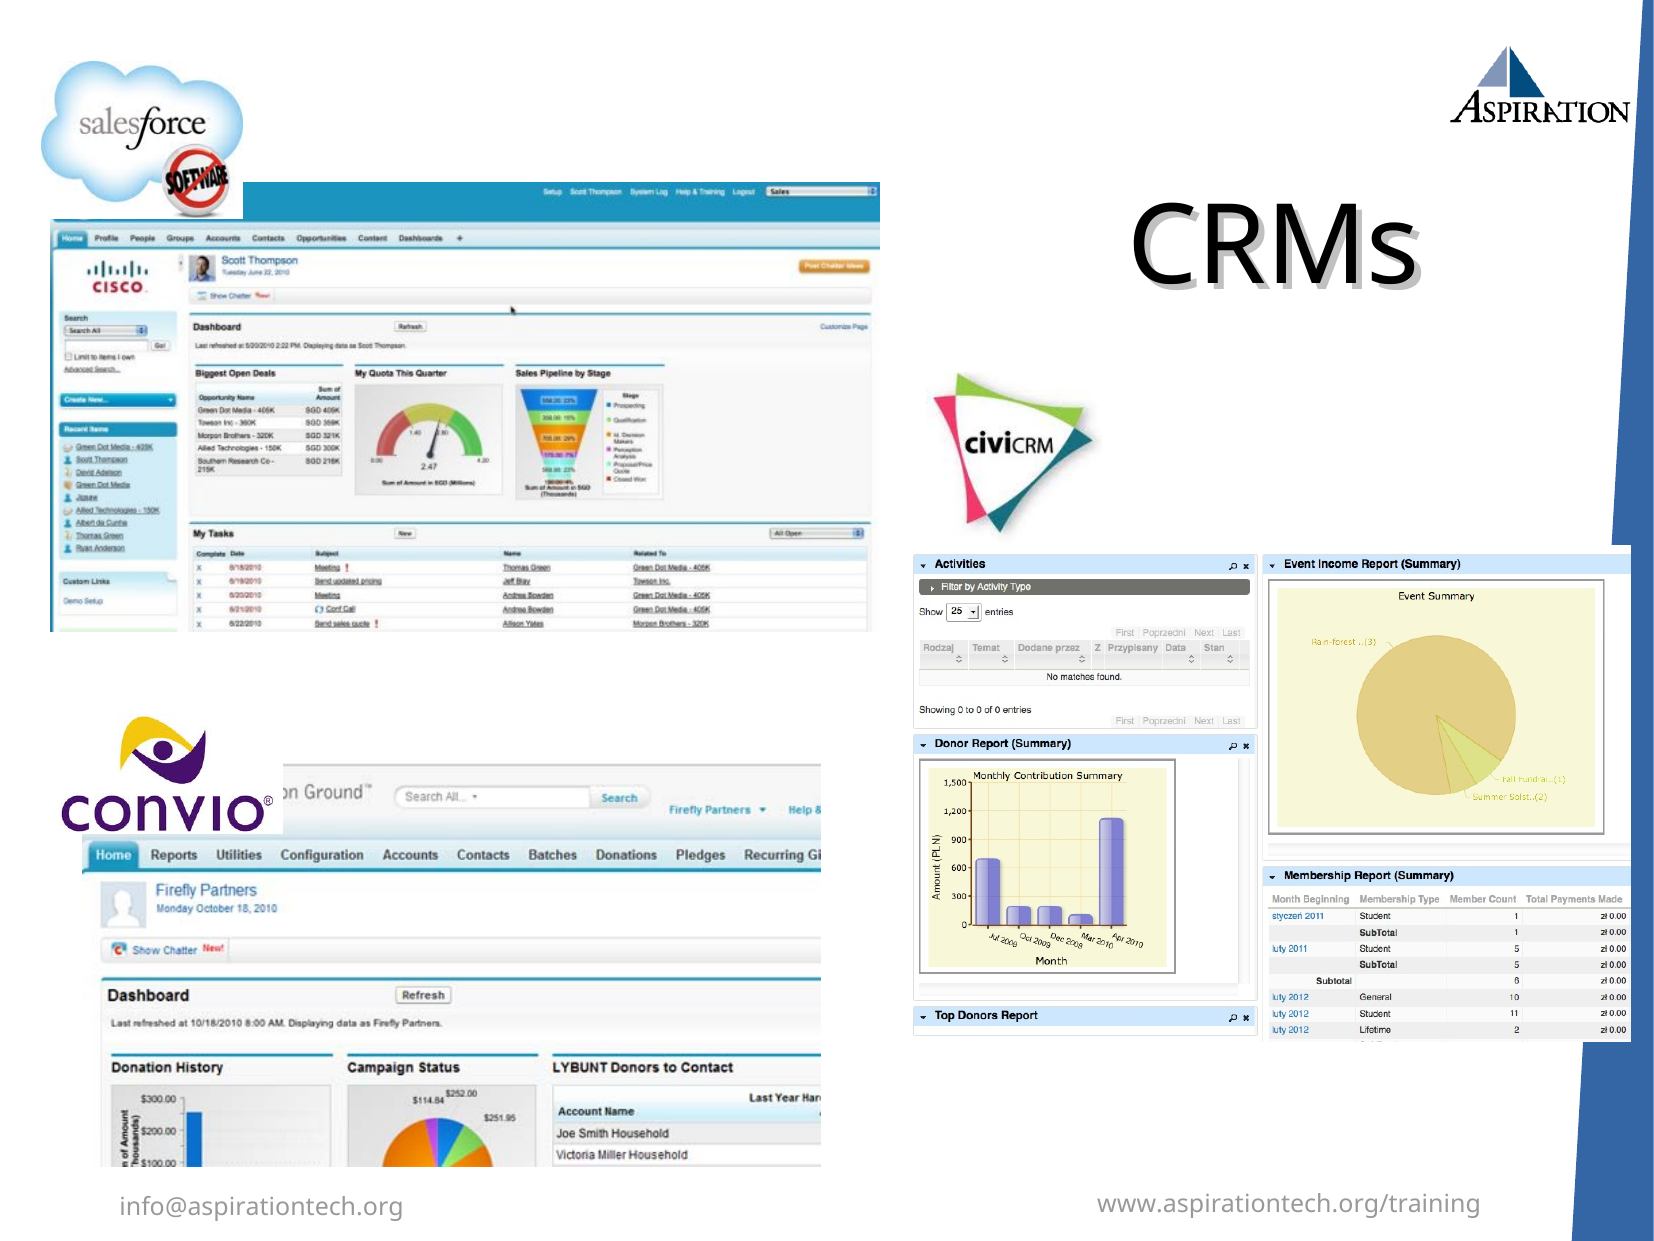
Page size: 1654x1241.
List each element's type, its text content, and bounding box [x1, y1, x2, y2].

picture [59, 714, 821, 1167]
picture [41, 61, 880, 632]
title CRMs [1080, 130, 1467, 338]
picture [1450, 46, 1631, 132]
picture [905, 545, 1631, 1042]
picture [926, 372, 1102, 543]
